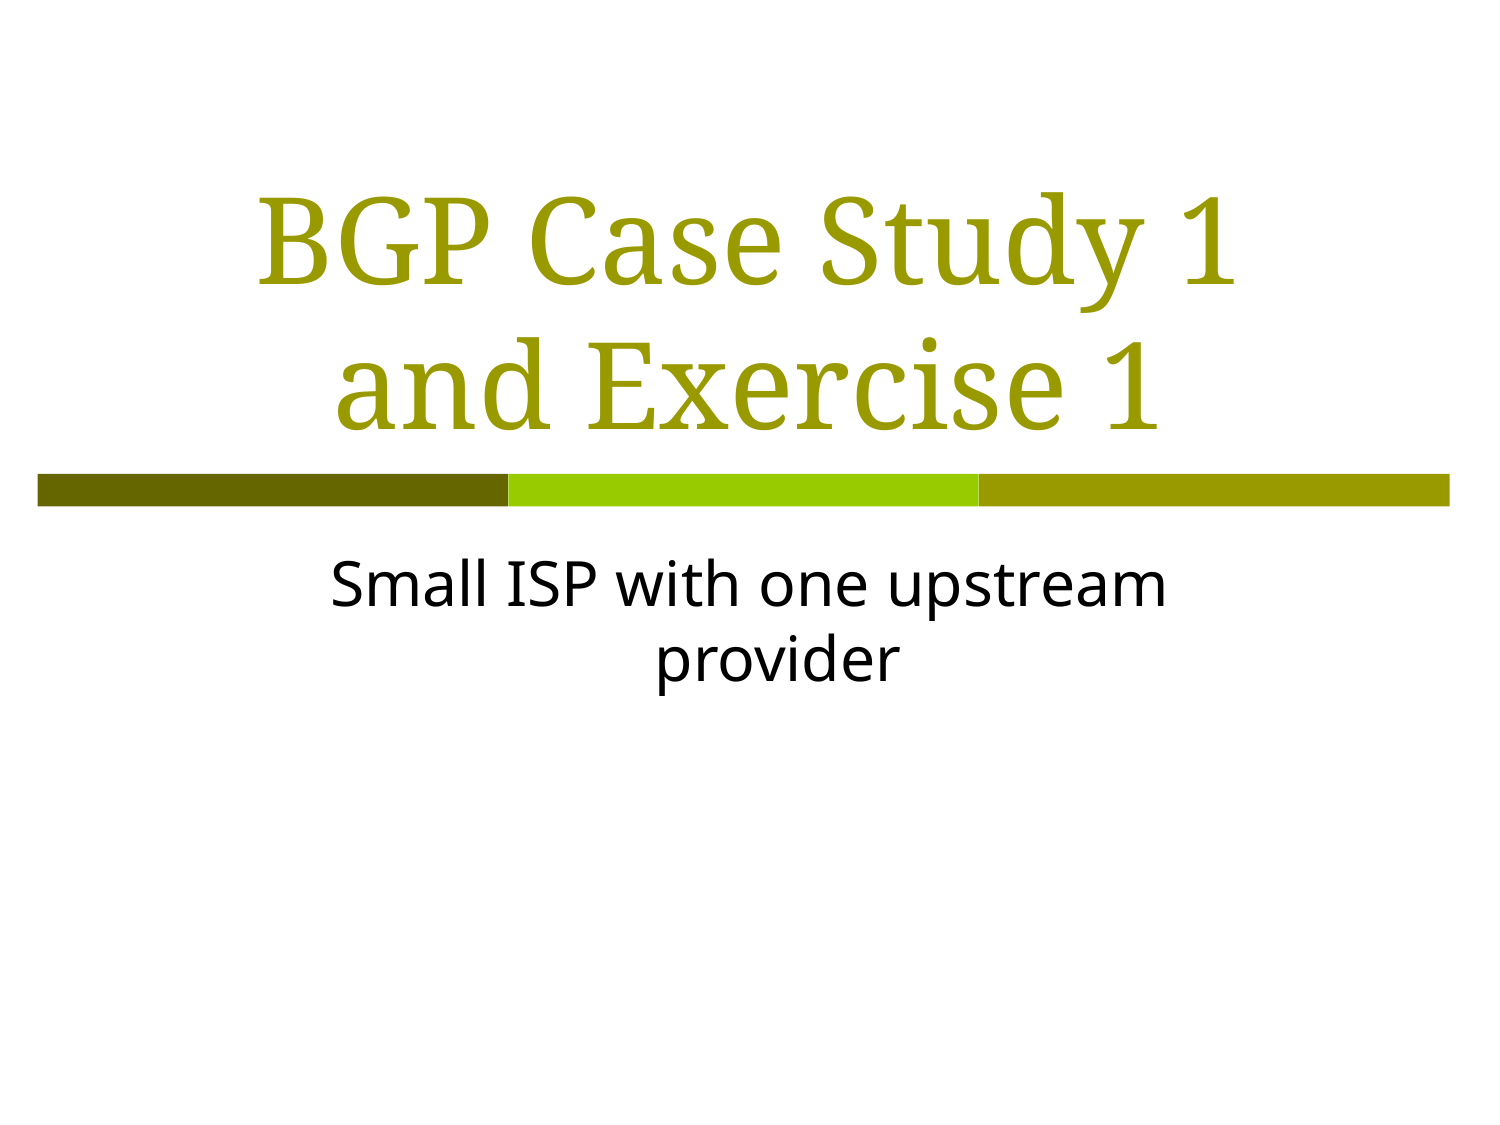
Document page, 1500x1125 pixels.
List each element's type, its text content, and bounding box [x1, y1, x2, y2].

subtitle Small ISP with one upstream provider [225, 536, 1276, 899]
title BGP Case Study 1 and Exercise 1 [112, 112, 1388, 462]
